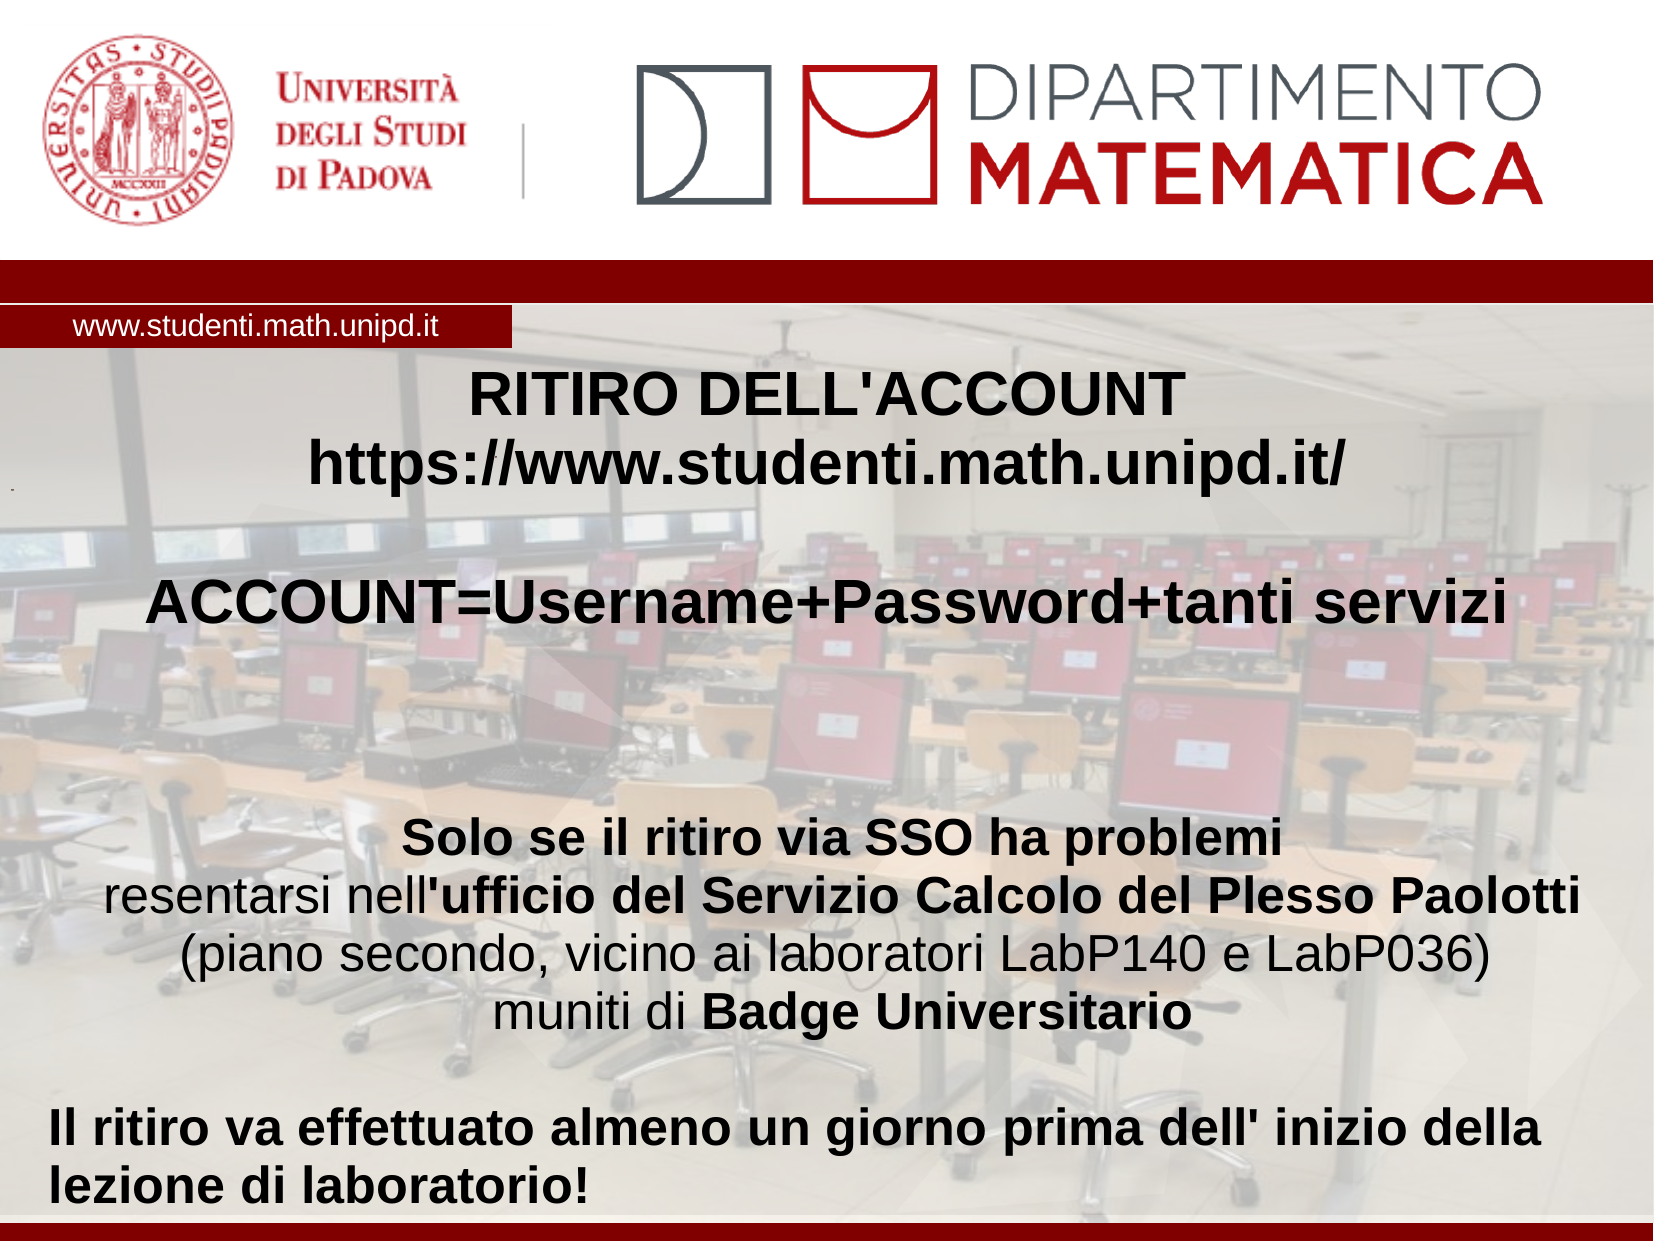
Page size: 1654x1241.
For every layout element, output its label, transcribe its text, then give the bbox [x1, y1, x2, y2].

picture [512, 303, 1654, 351]
text_box RITIRO DELL'ACCOUNT https://www.studenti.math.unipd.it/ ACCOUNT=Username+Password+tanti servizi [0, 351, 1654, 856]
text_box Solo se il ritiro via SSO ha problemi resentarsi nell'ufficio del Servizio Calcolo del Plesso Paolotti (piano secondo, vicino ai laboratori LabP140 e LabP036) muniti di Badge Universitario Il ritiro va effettuato almeno un giorno prima dell' inizio della lezione di laboratorio! [0, 856, 1653, 1223]
table_header [1, 261, 1652, 303]
picture [18, 24, 554, 237]
picture [636, 63, 1543, 205]
text_box www.studenti.math.unipd.it [0, 301, 512, 351]
table_header [1, 1224, 1652, 1241]
